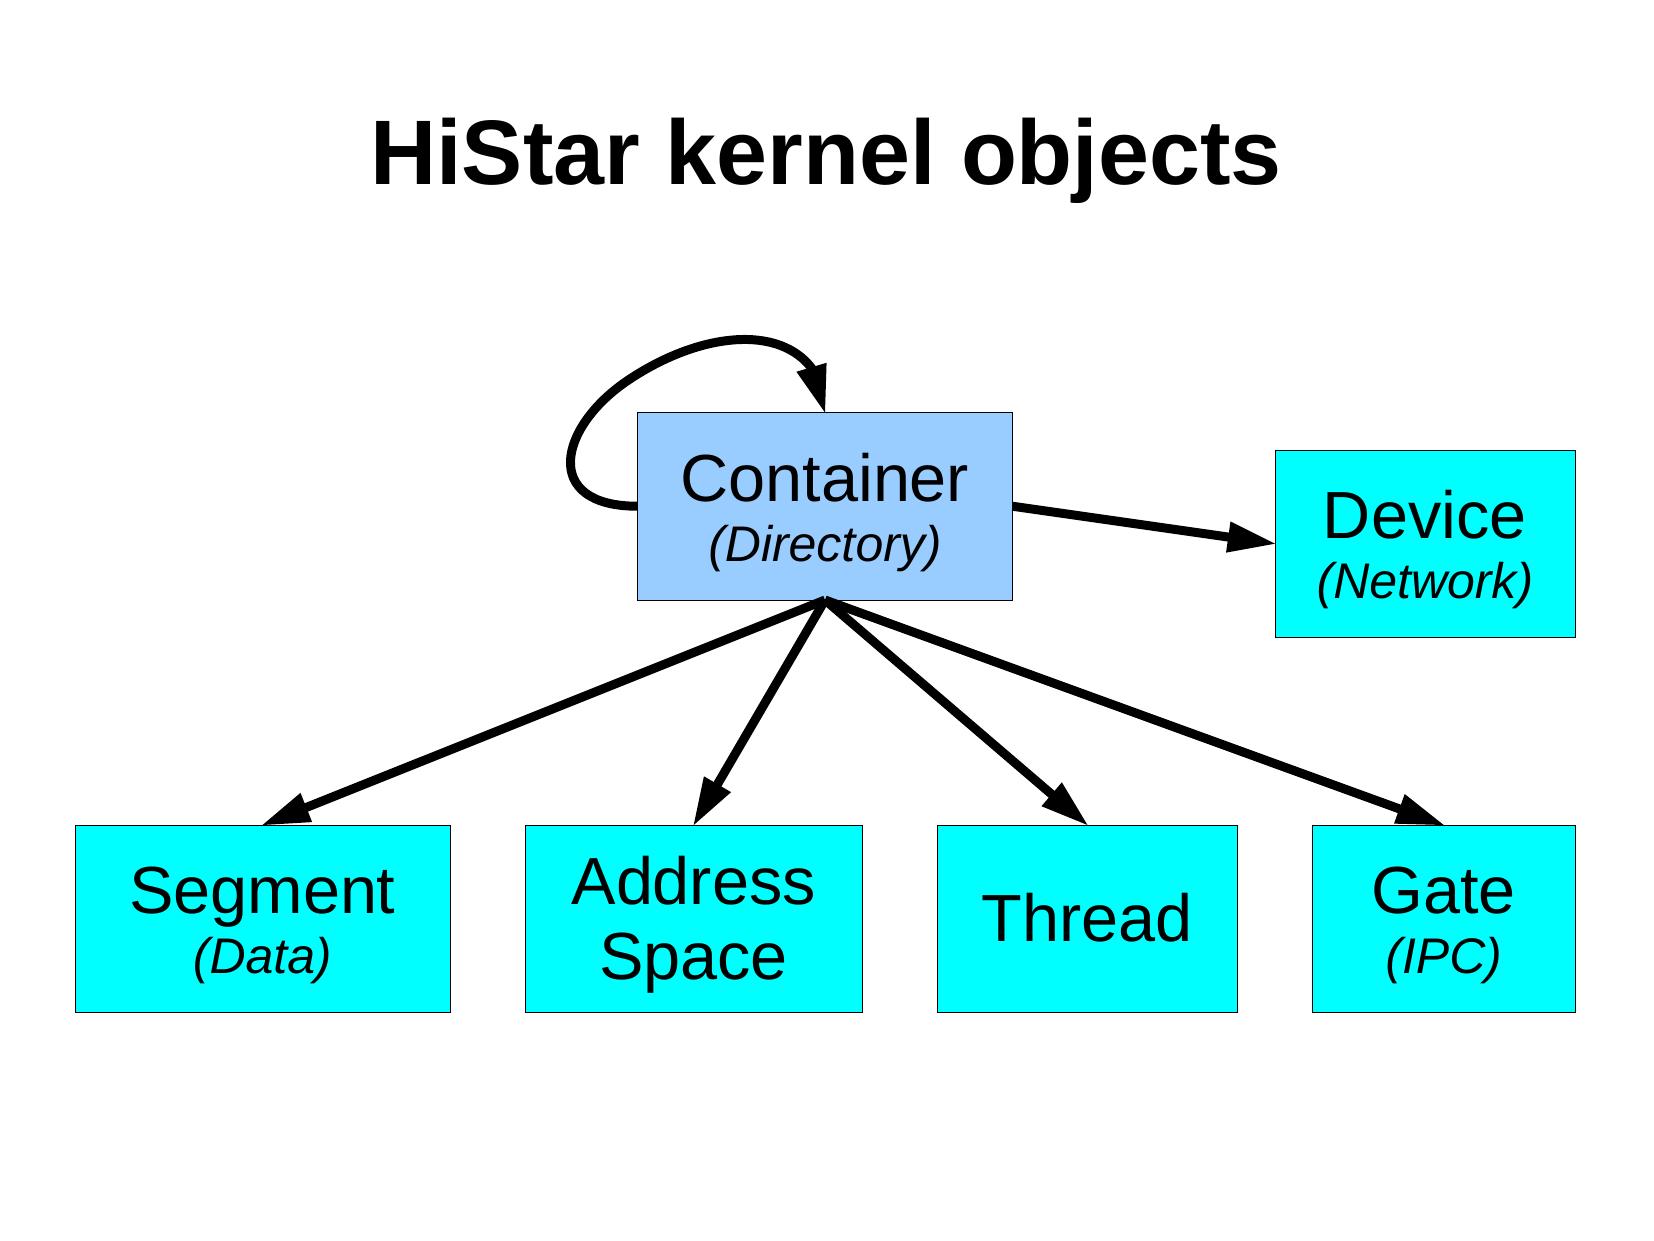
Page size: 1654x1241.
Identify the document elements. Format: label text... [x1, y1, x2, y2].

text_box Gate (IPC) [1312, 825, 1576, 1013]
text_box Thread [937, 825, 1238, 1013]
text_box Address Space [525, 825, 863, 1013]
text_box Container (Directory) [637, 412, 1013, 601]
text_box Device (Network) [1275, 450, 1576, 638]
text_box Segment (Data) [75, 825, 451, 1013]
title HiStar kernel objects [82, 49, 1571, 257]
